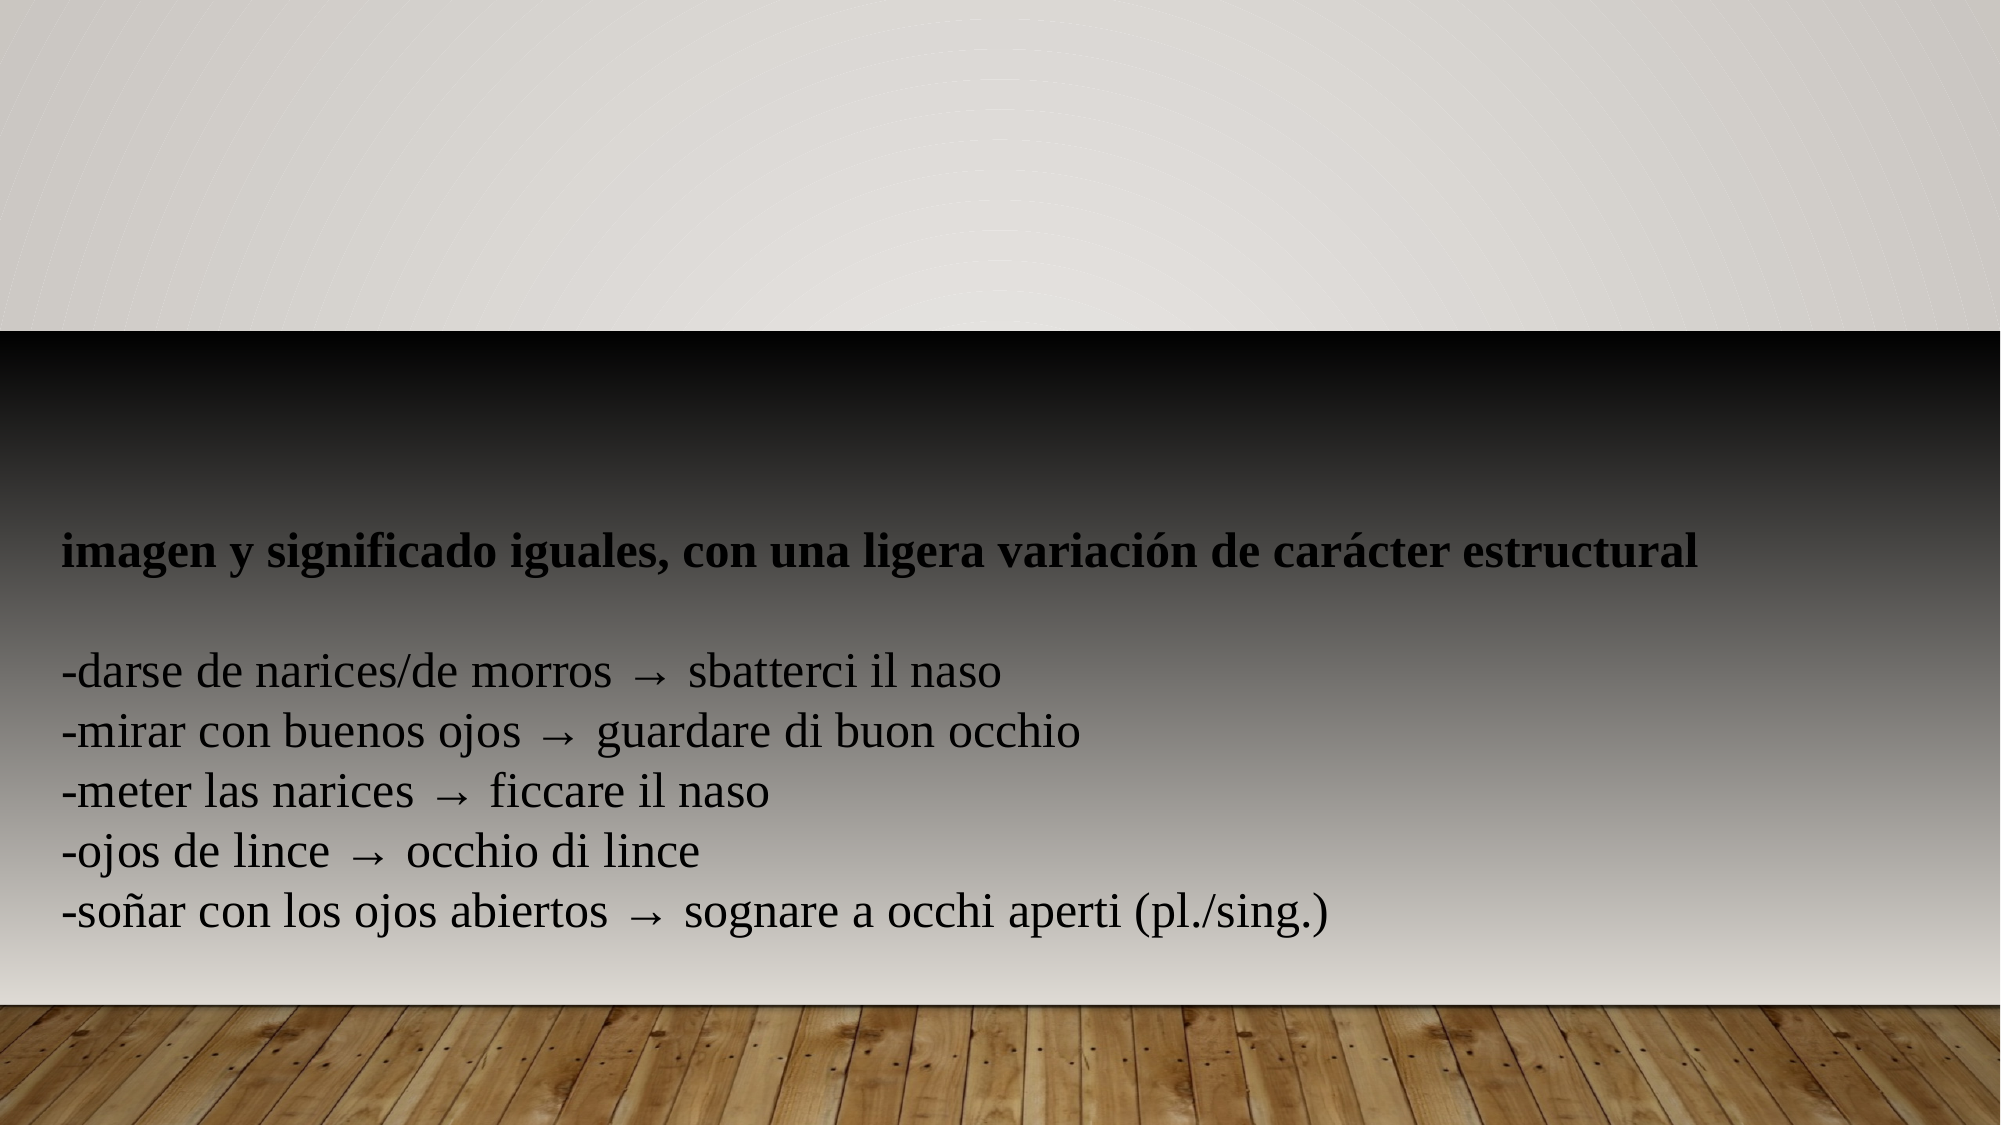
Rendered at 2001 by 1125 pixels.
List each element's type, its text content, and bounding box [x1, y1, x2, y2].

text_box imagen y significado iguales, con una ligera variación de carácter estructural -darse de narices/de morros → sbatterci il naso -mirar con buenos ojos → guardare di buon occhio -meter las narices → ficcare il naso -ojos de lince → occhio di lince -soñar con los ojos abiertos → sognare a occhi aperti (pl./sing.) -darse en cuerpo y alma → darsi anima e corpo -no tener ni pies ni cabeza → non avere né capo né coda (orden distinto) [46, 510, 1897, 1125]
